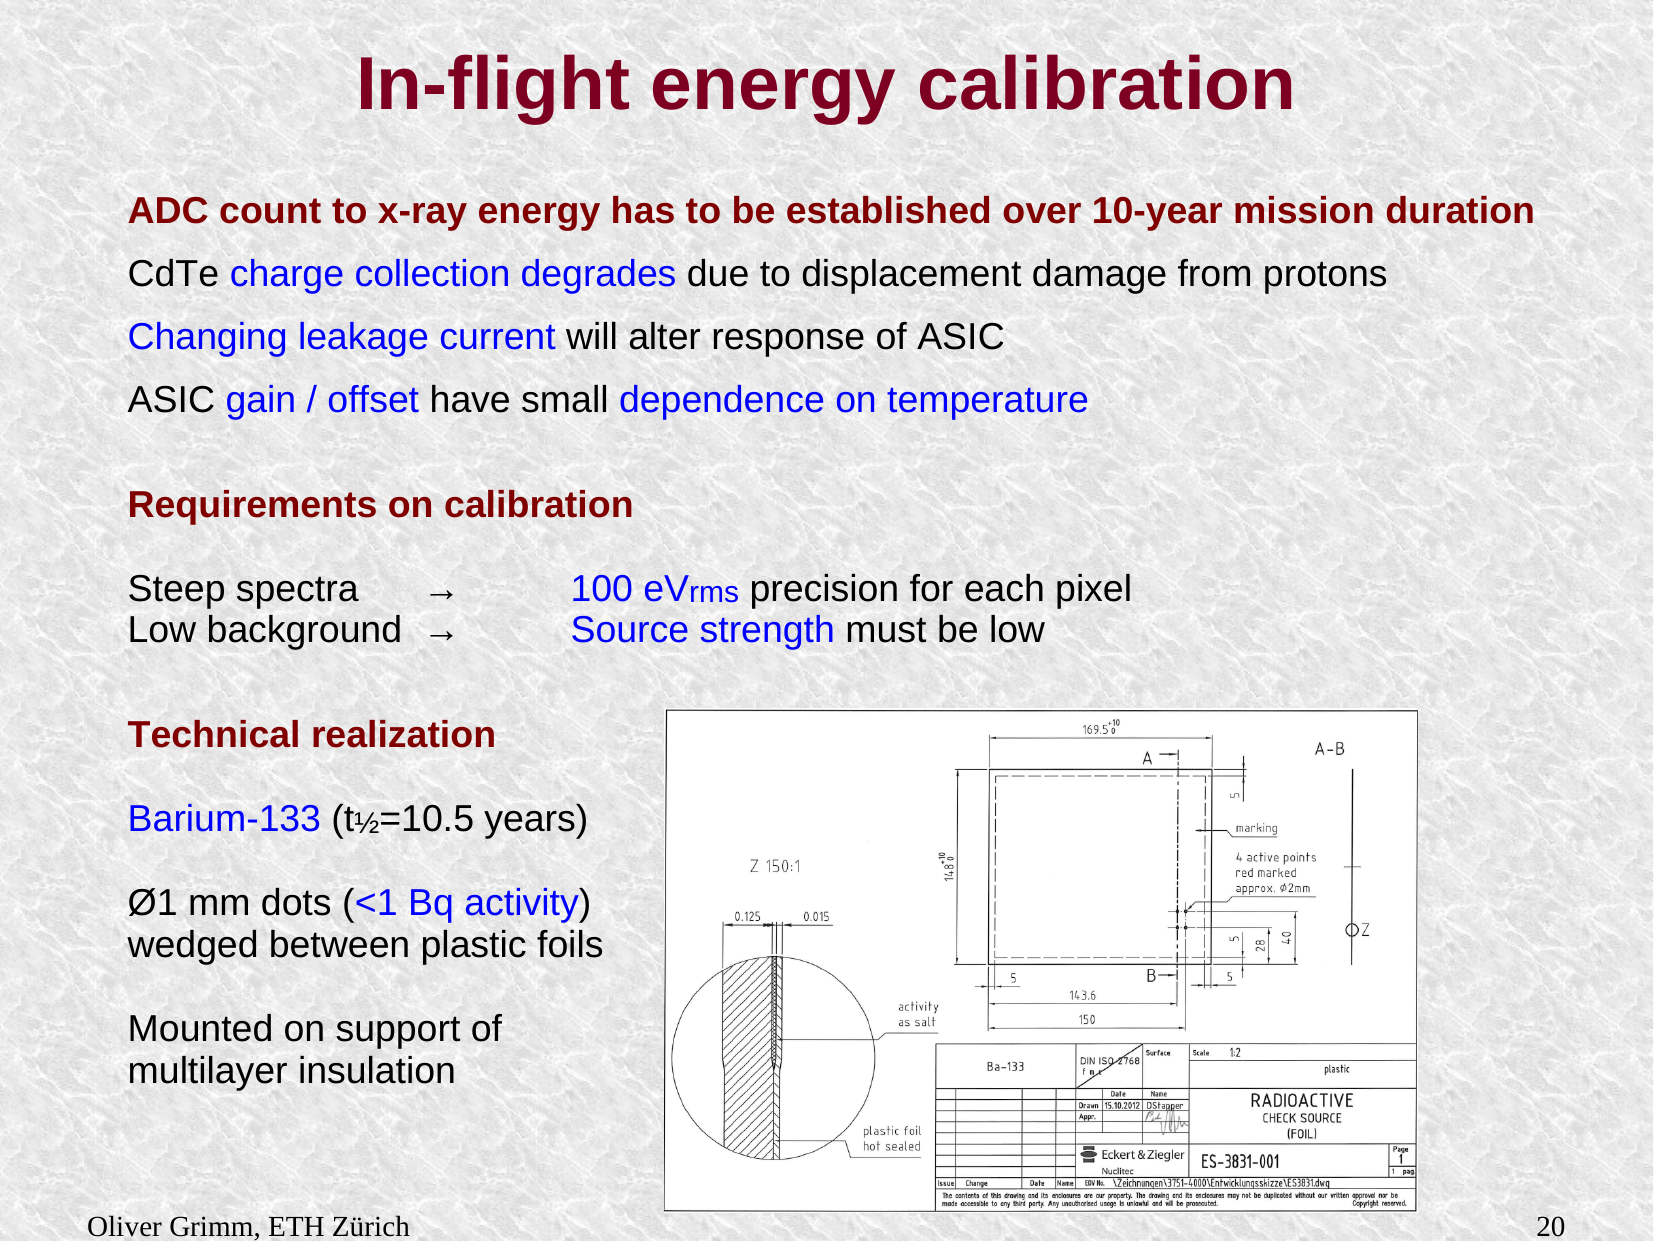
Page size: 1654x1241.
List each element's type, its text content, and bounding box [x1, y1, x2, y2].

title In-flight energy calibration [0, 27, 1653, 141]
picture [0, 0, 1654, 1241]
text_box ADC count to x-ray energy has to be established over 10-year mission duration CdTe charge collection degrades due to displacement damage from protons Changing leakage current will alter response of ASIC ASIC gain / offset have small dependence on temperature Requirements on calibration Steep spectra → 100 eVrms precision for each pixel Low background → Source strength must be low Technical realization Barium-133 (t½=10.5 years) Ø1 mm dots (<1 Bq activity) wedged between plastic foils Mounted on support of multilayer insulation [112, 160, 1549, 1091]
